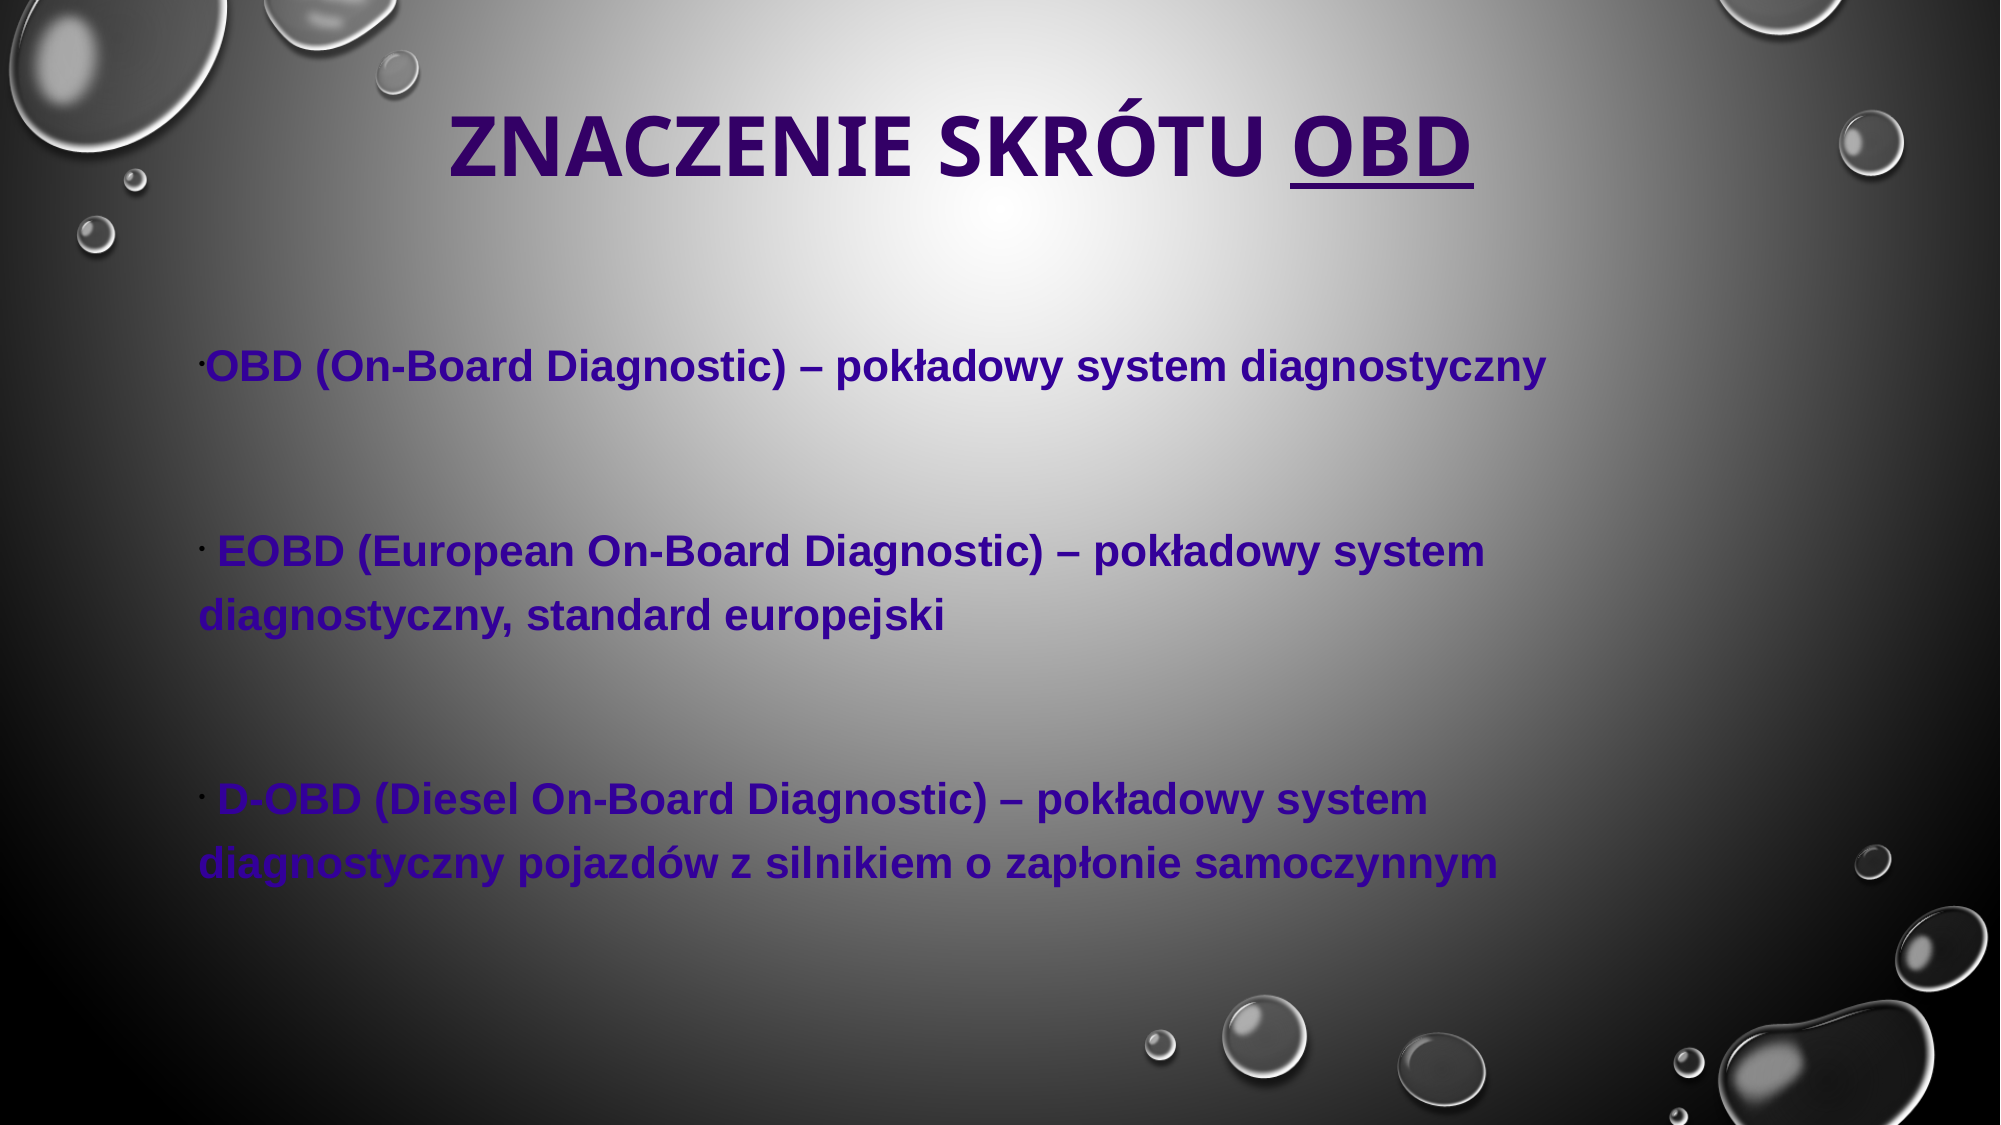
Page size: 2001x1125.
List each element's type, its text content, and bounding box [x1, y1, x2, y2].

list OBD (On-Board Diagnostic) – pokładowy system diagnostyczny EOBD (European On-Board Diagnostic) – pokładowy system diagnostyczny, standard europejski D-OBD (Diesel On-Board Diagnostic) – pokładowy system diagnostyczny pojazdów z silnikiem o zapłonie samoczynnym [183, 318, 1741, 899]
title ZNACZENIE SKRÓTU OBD [112, 97, 1812, 205]
